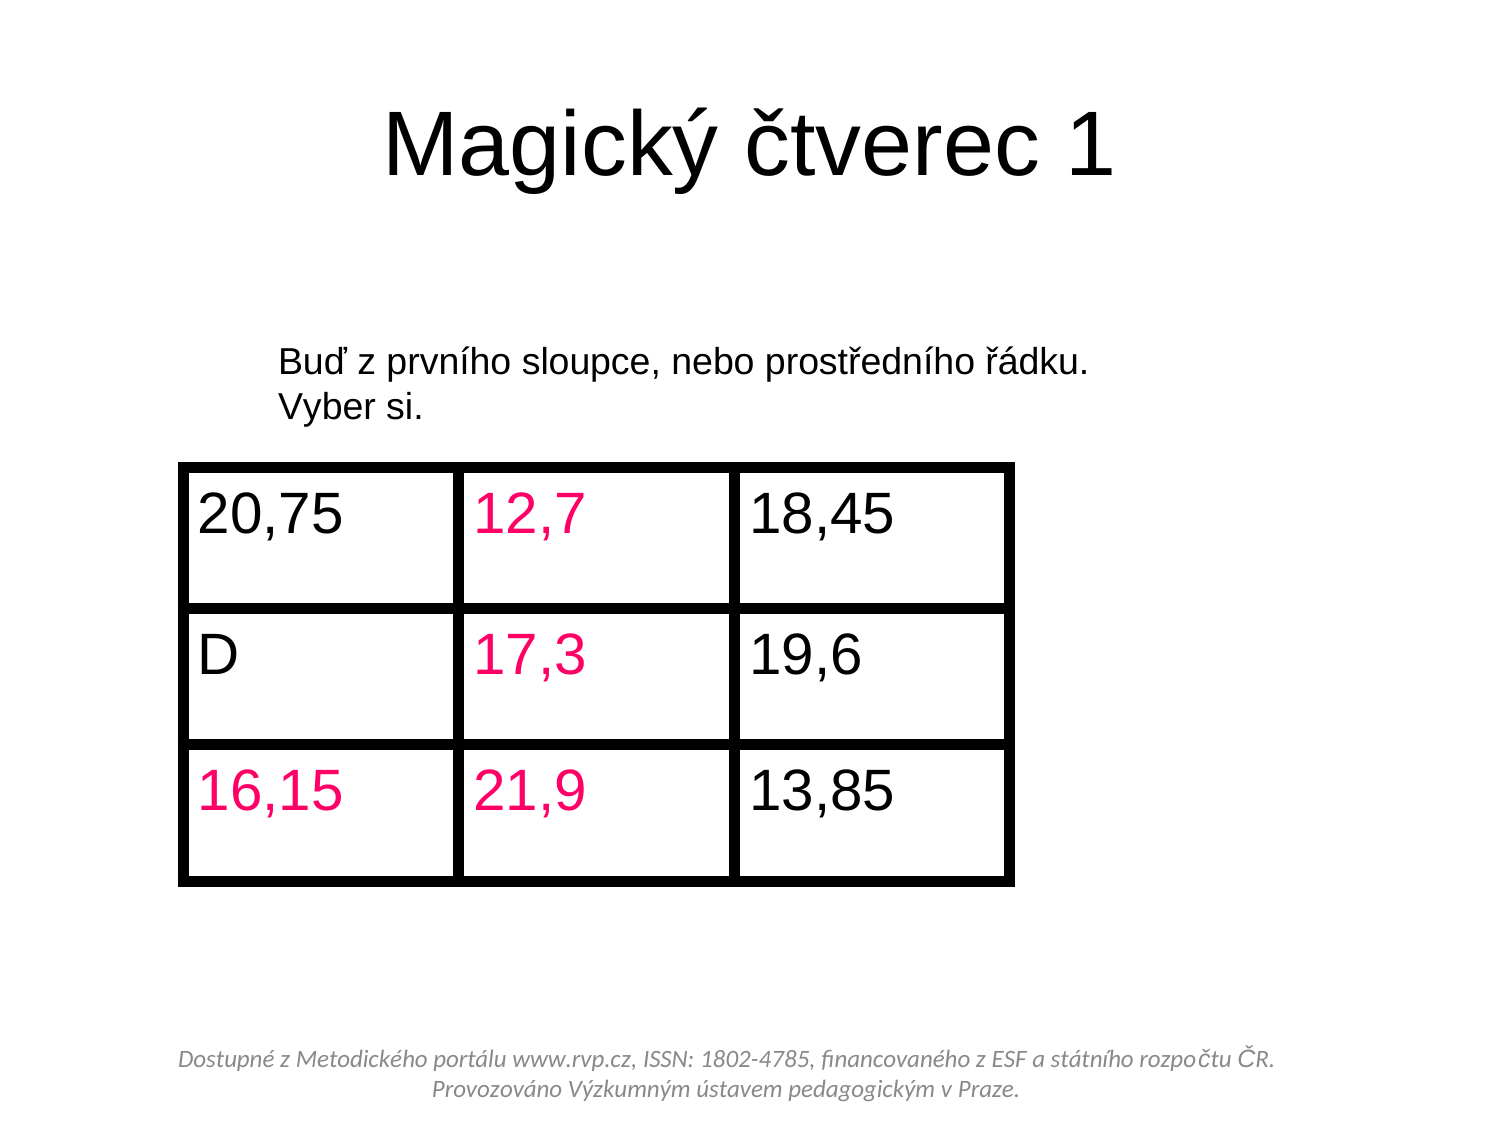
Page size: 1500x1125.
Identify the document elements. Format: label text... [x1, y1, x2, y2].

table_cell 17,3 [464, 614, 729, 739]
table_cell 19,6 [740, 614, 1004, 739]
table_cell D [189, 614, 453, 739]
table_header 18,45 [740, 473, 1004, 603]
text_box Dostupné z Metodického portálu www.rvp.cz, ISSN: 1802-4785, financovaného z ESF a státního rozpočtu ČR. Provozováno Výzkumným ústavem pedagogickým v Praze. [105, 1042, 1348, 1103]
text_box Buď z prvního sloupce, nebo prostředního řádku. Vyber si. [263, 329, 1116, 435]
table_header 12,7 [464, 473, 729, 603]
table_cell 13,85 [740, 750, 1004, 876]
table_cell 21,9 [464, 750, 729, 876]
text_box Magický čtverec 1 [75, 45, 1426, 233]
table_header 20,75 [189, 473, 453, 603]
table_cell 16,15 [189, 750, 453, 876]
